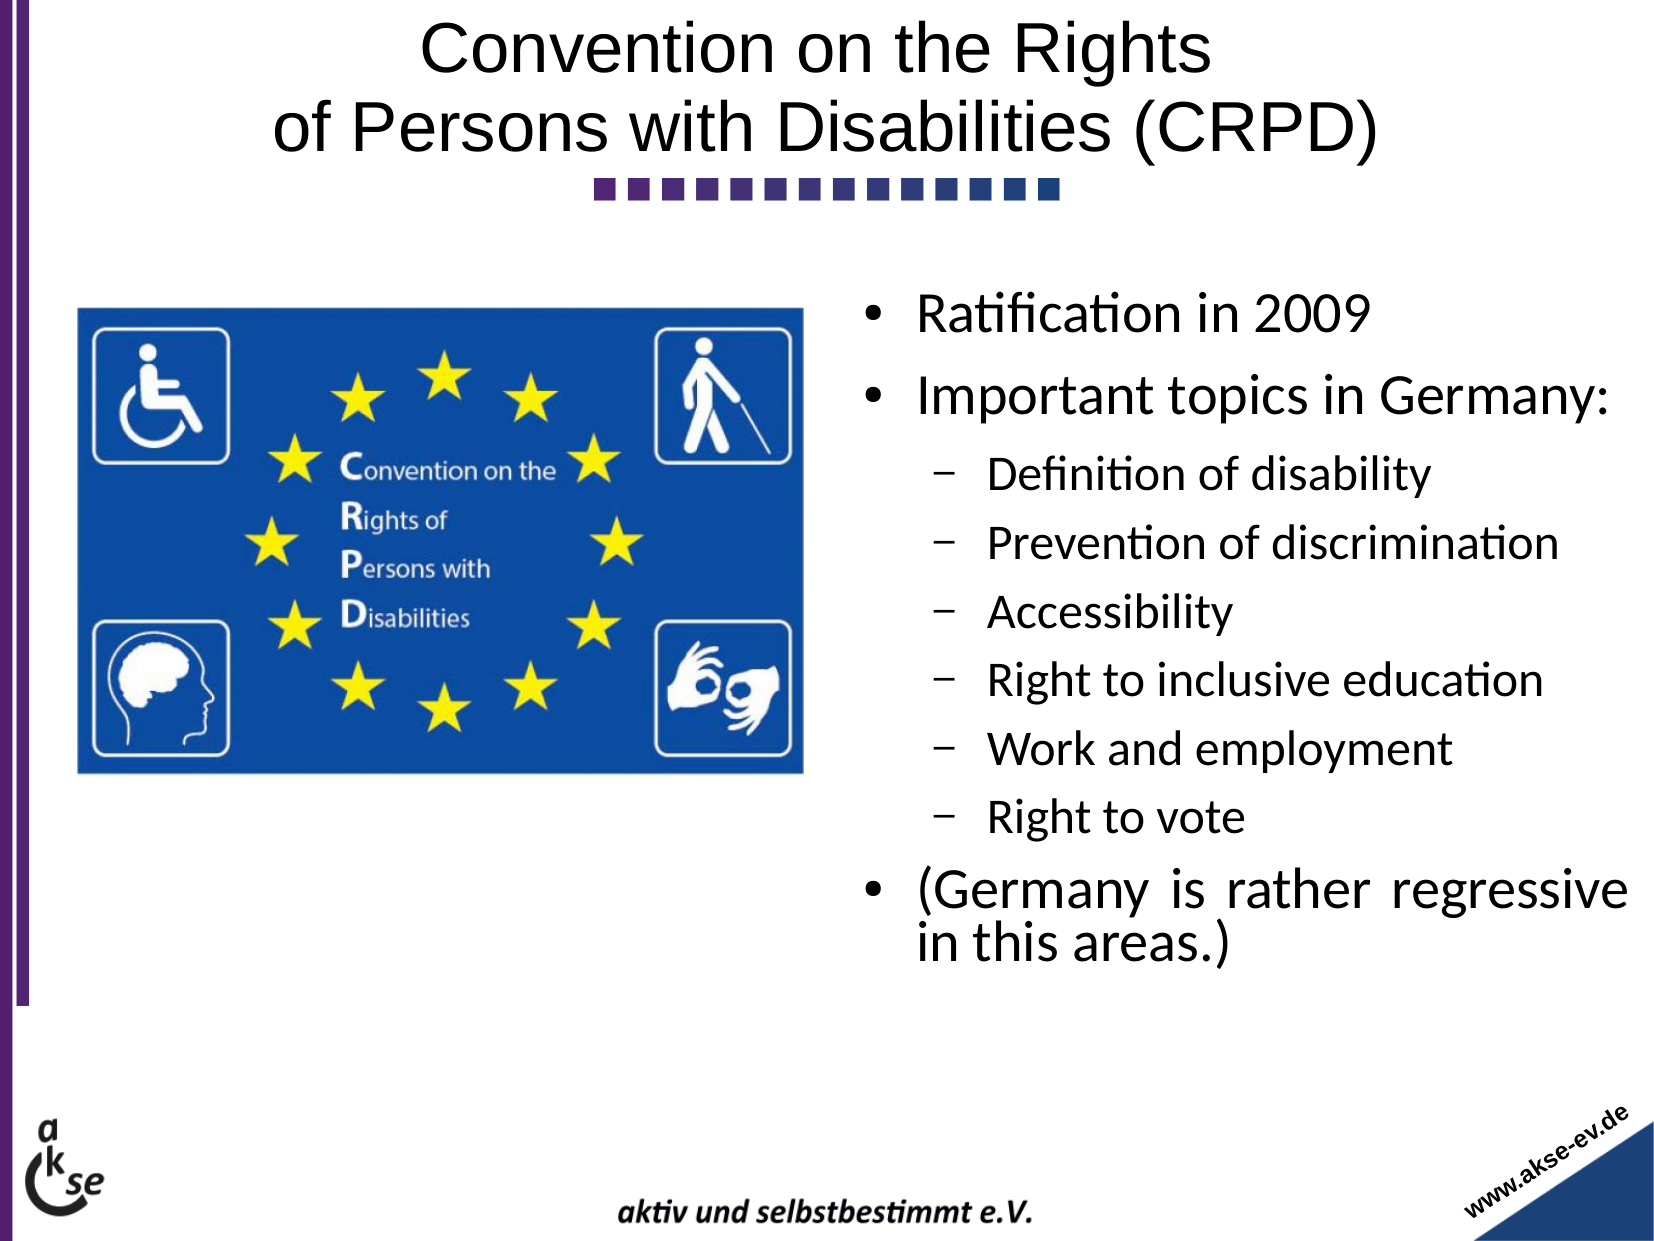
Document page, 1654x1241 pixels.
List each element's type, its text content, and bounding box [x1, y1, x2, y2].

picture [77, 307, 804, 776]
title Convention on the Rights of Persons with Disabilities (CRPD) [82, 0, 1571, 191]
picture [1472, 1119, 1654, 1241]
picture [604, 1193, 1049, 1230]
list Ratification in 2009 Important topics in Germany: Definition of disability Prevention of discrimination Accessibility Right to inclusive education Work and employment Right to vote (Germany is rather regressive in this areas.) [845, 291, 1630, 1213]
picture [593, 191, 1060, 201]
picture [0, 0, 154, 1241]
